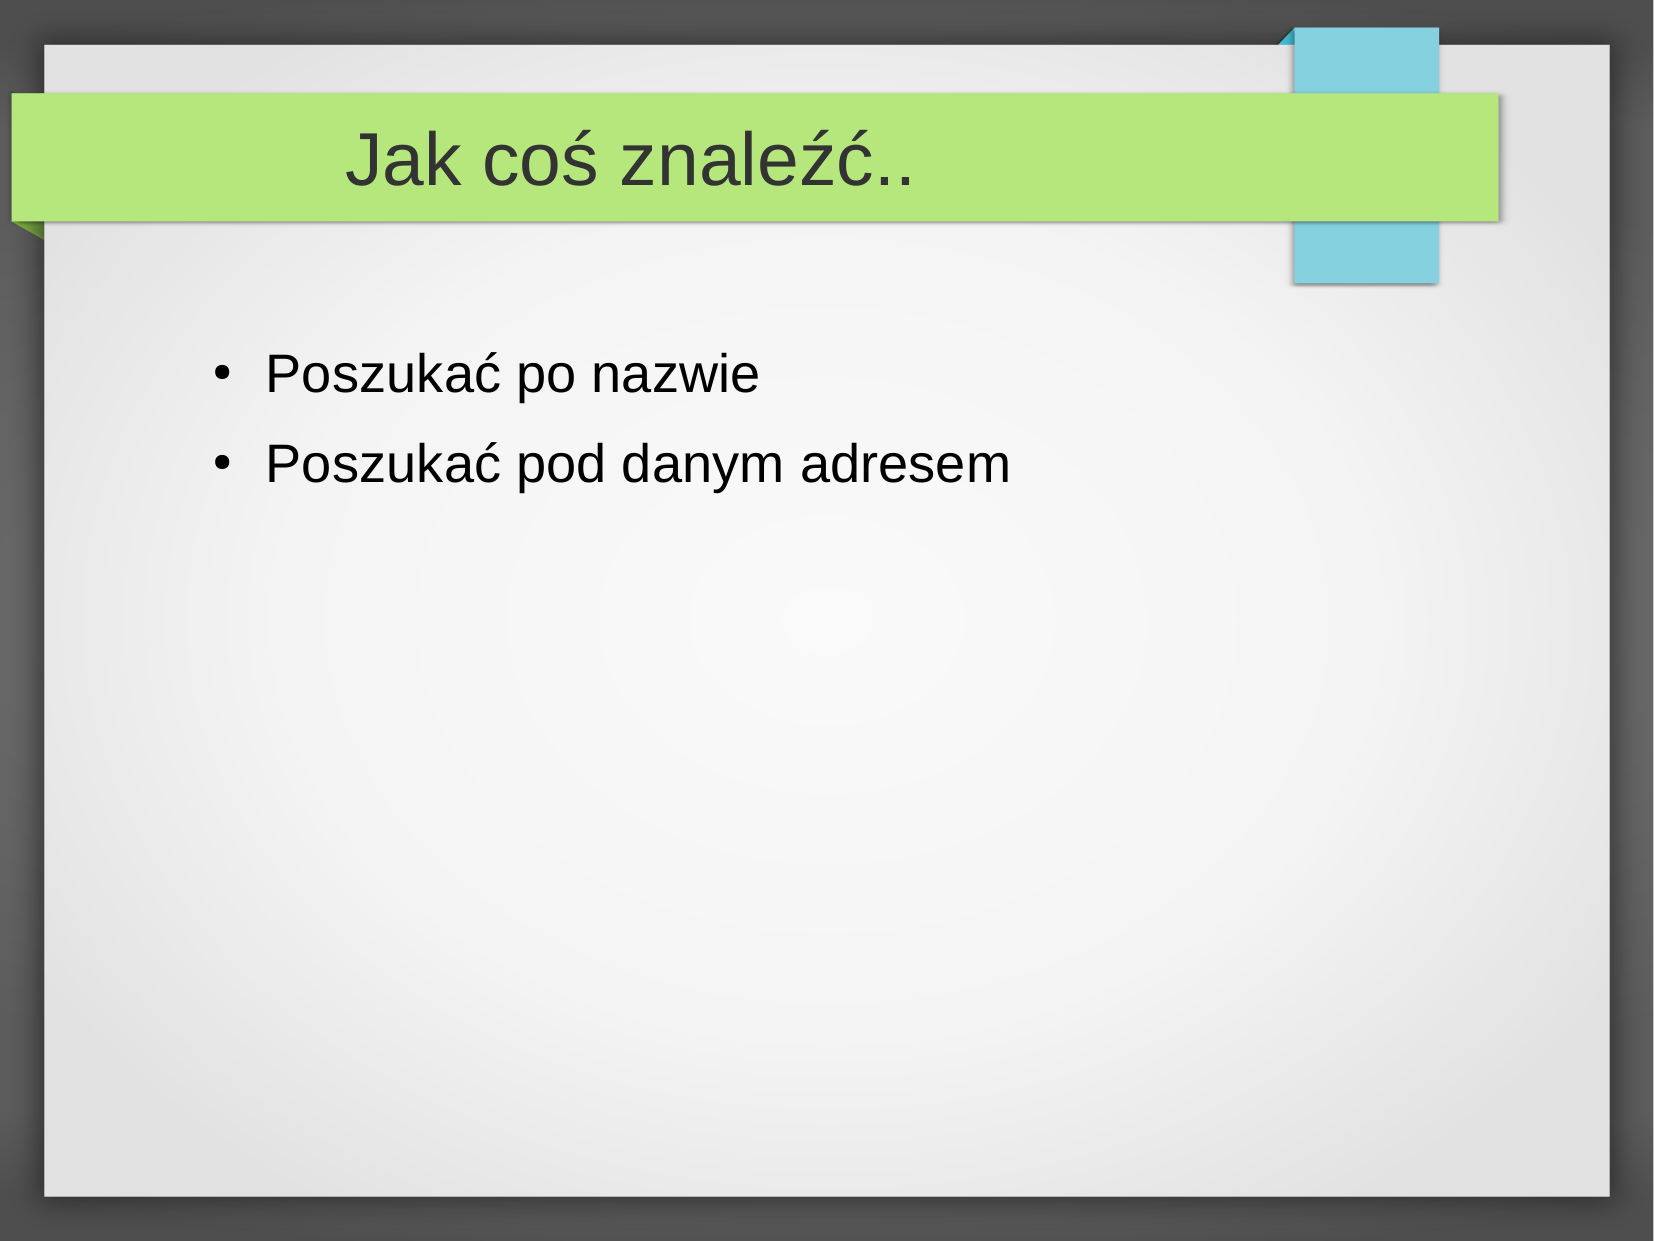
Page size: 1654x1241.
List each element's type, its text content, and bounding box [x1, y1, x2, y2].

title Jak coś znaleźć.. [345, 106, 1229, 213]
list Poszukać po nazwie Poszukać pod danym adresem [195, 343, 1538, 1063]
picture [0, 0, 1654, 1241]
